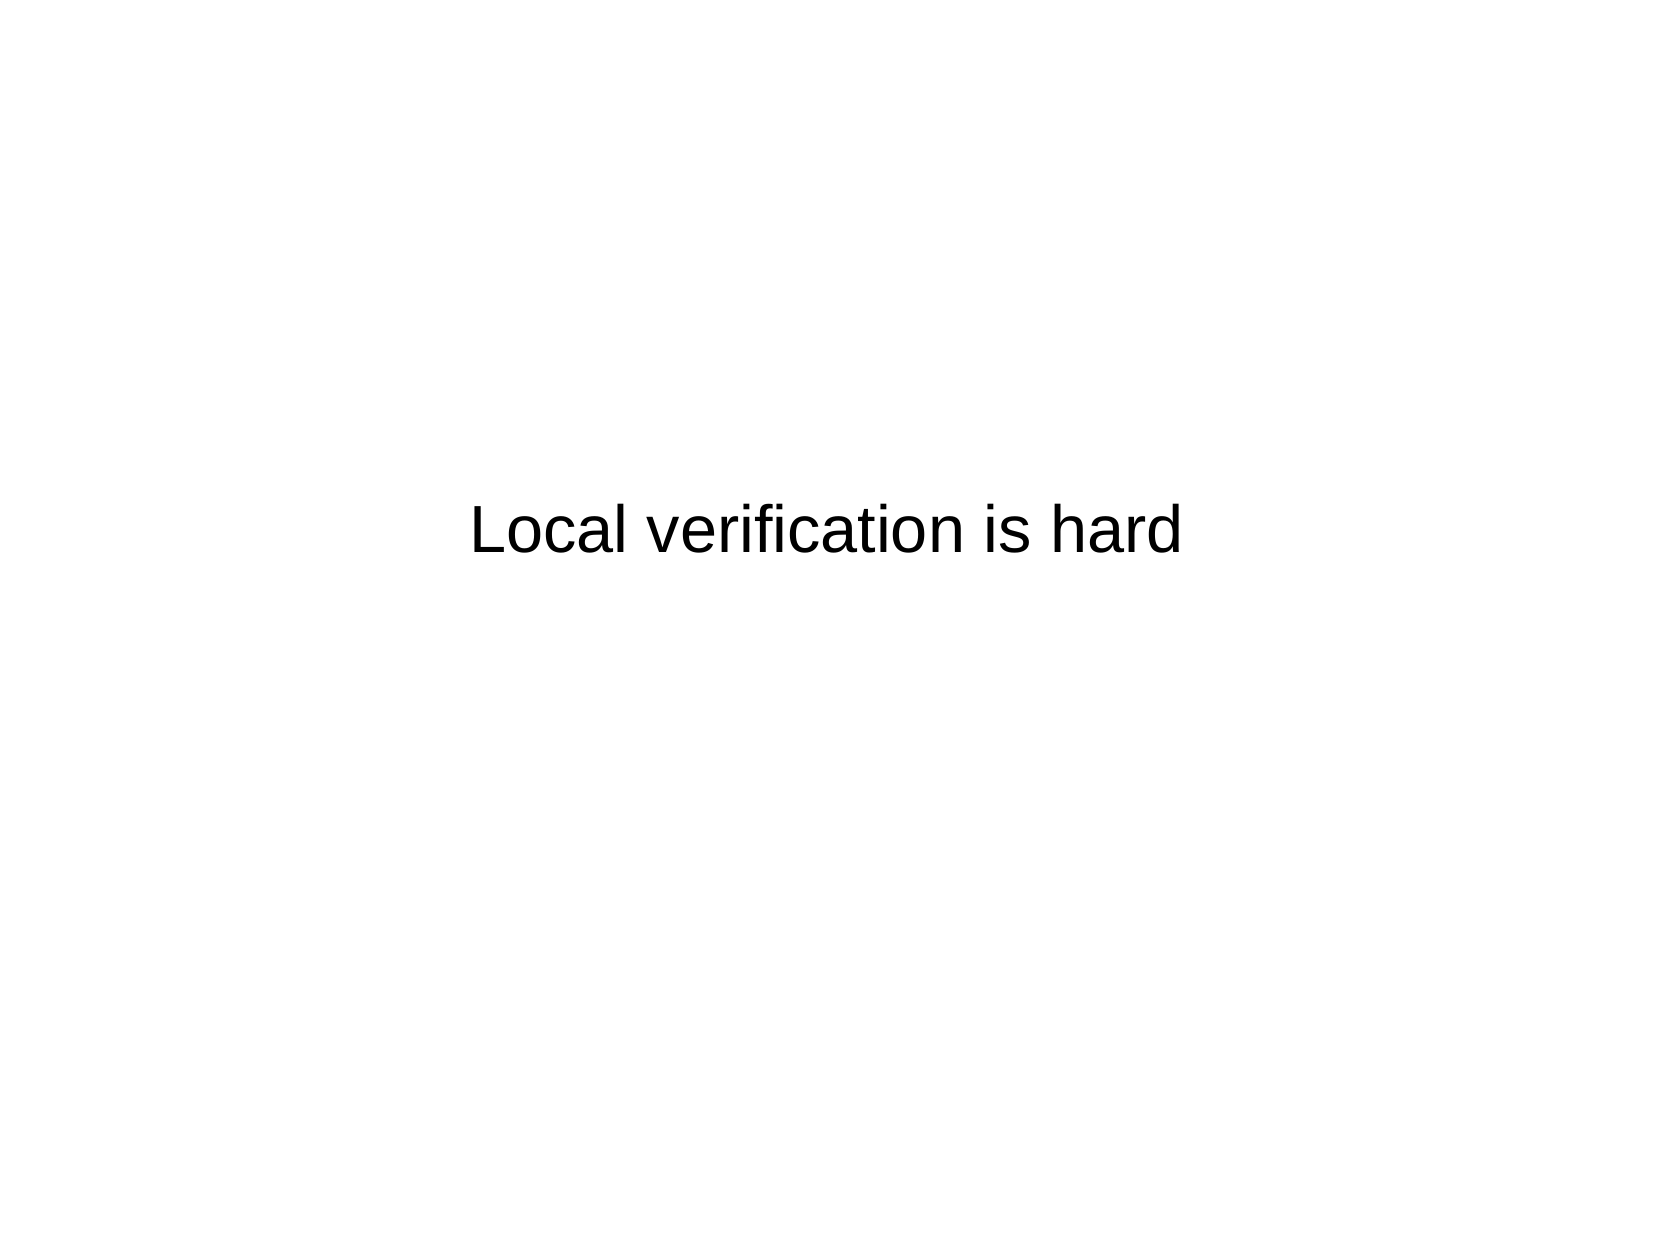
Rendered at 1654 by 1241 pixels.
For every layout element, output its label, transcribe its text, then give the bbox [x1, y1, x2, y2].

subtitle Local verification is hard [82, 49, 1571, 1010]
